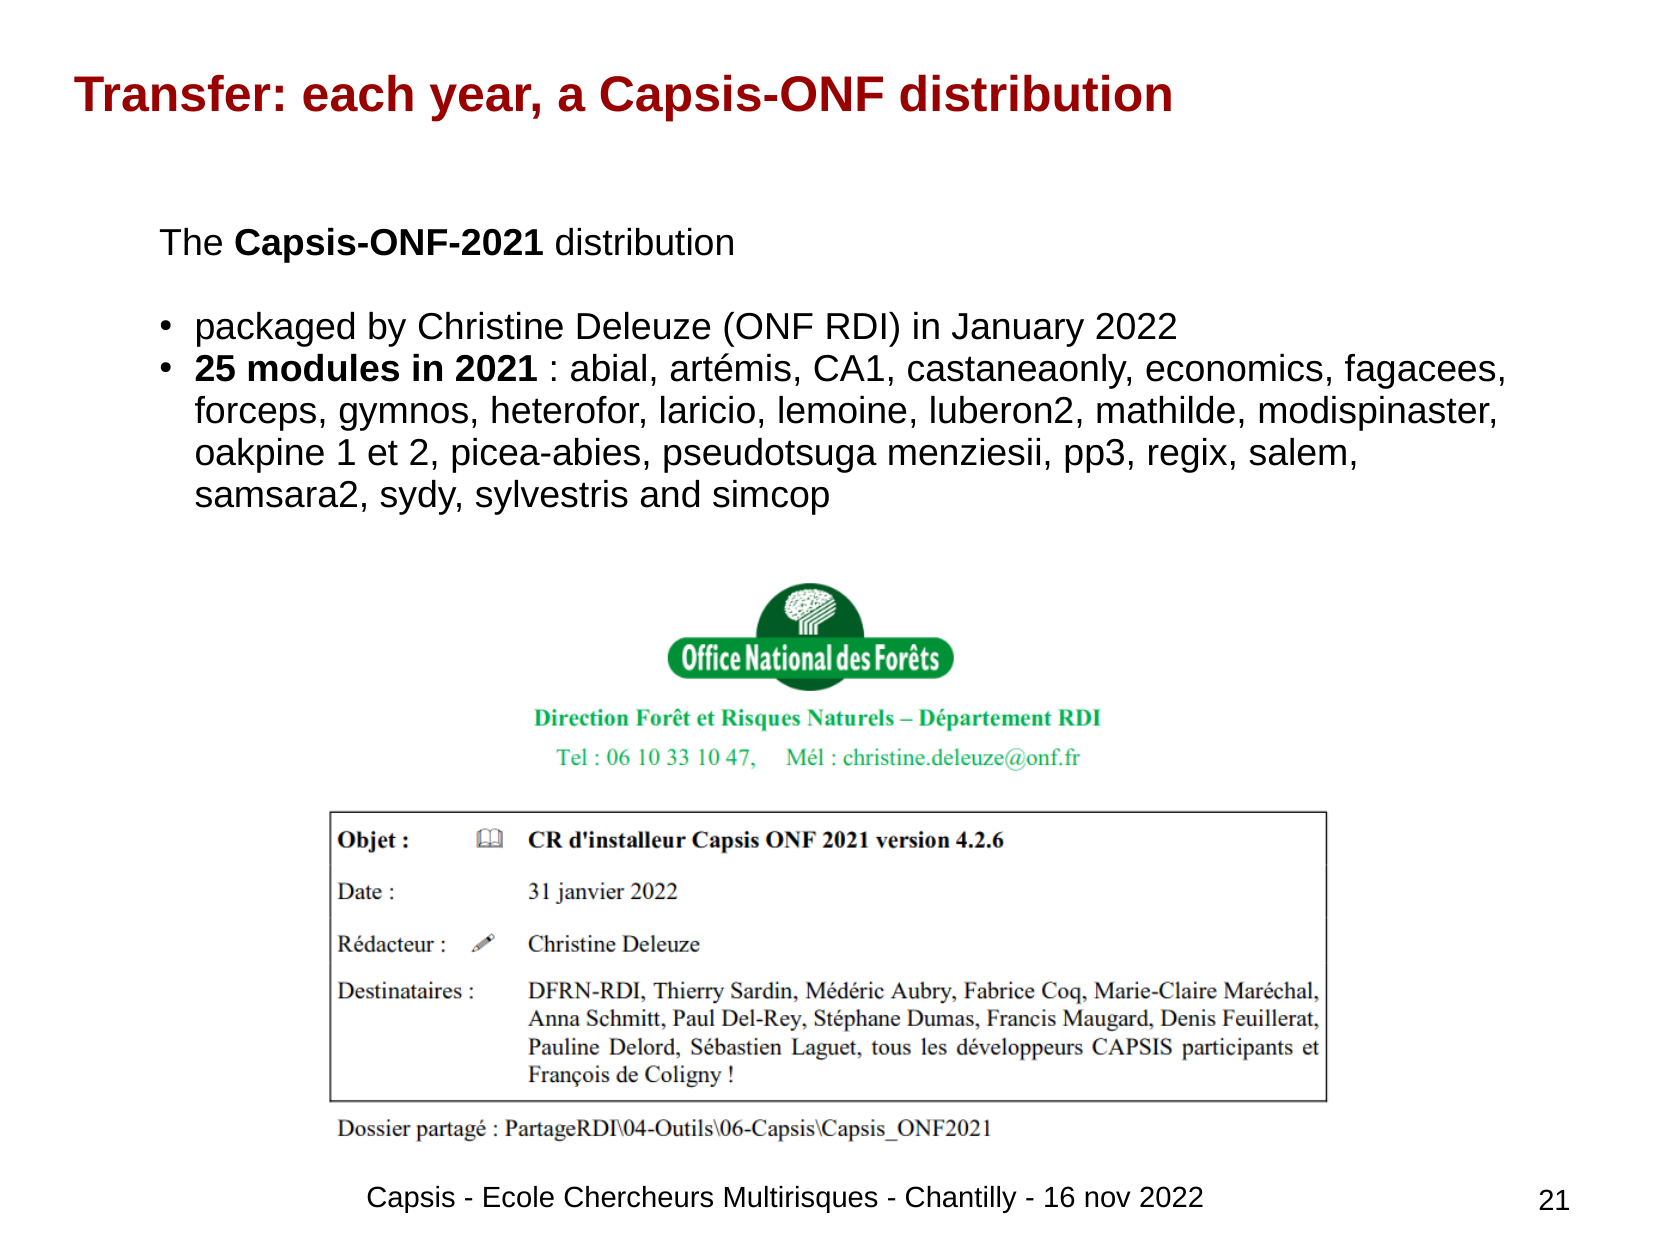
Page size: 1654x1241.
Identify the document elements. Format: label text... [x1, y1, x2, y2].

text_box The Capsis-ONF-2021 distribution packaged by Christine Deleuze (ONF RDI) in January 2022 25 modules in 2021 : abial, artémis, CA1, castaneaonly, economics, fagacees, forceps, gymnos, heterofor, laricio, lemoine, luberon2, mathilde, modispinaster, oakpine 1 et 2, picea-abies, pseudotsuga menziesii, pp3, regix, salem, samsara2, sydy, sylvestris and simcop [144, 214, 1546, 1103]
text_box Transfer: each year, a Capsis-ONF distribution [59, 59, 1595, 131]
picture [302, 551, 1339, 1148]
